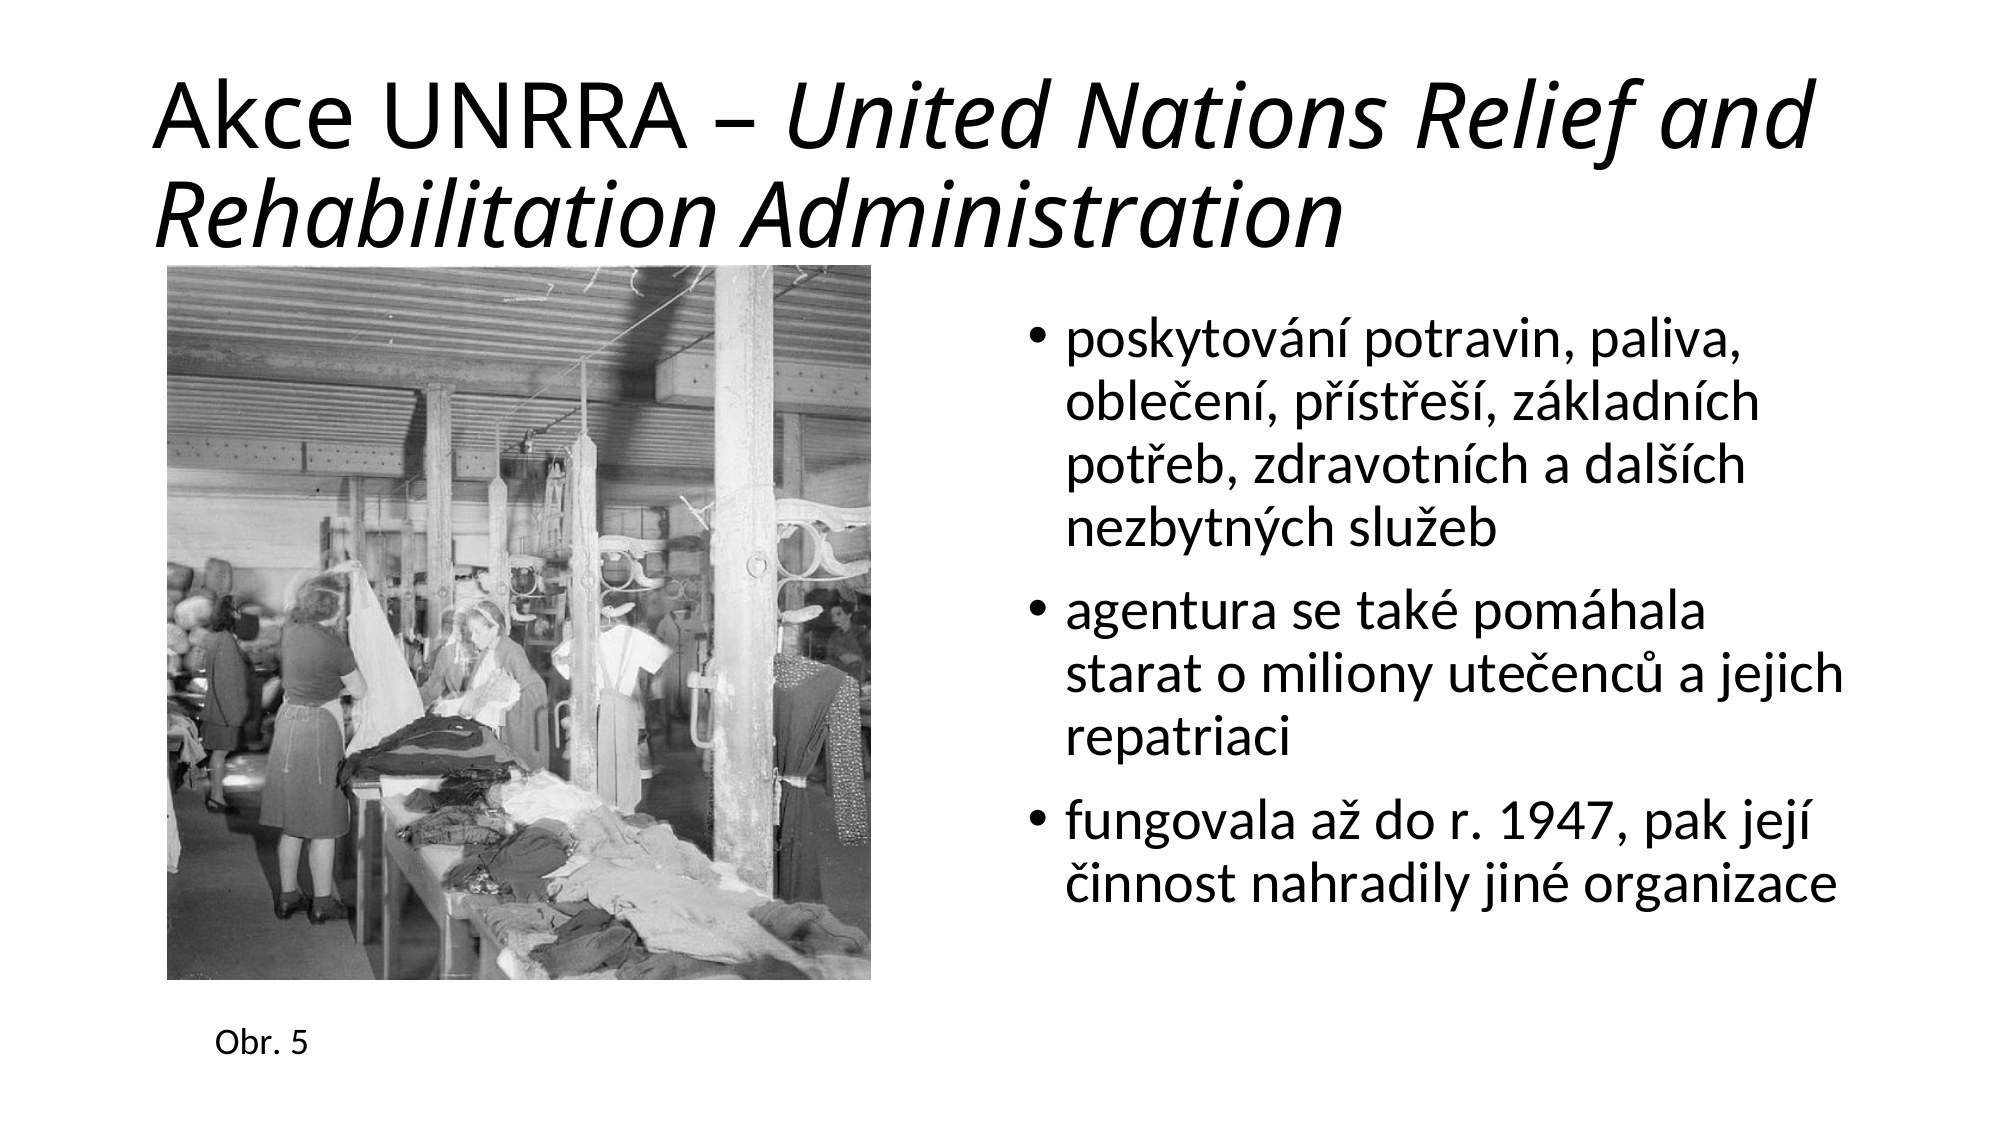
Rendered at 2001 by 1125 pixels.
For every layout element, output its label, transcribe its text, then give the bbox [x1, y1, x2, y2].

text_box [167, 265, 871, 980]
list poskytování potravin, paliva, oblečení, přístřeší, základních potřeb, zdravotních a dalších nezbytných služeb agentura se také pomáhala starat o miliony utečenců a jejich repatriaci fungovala až do r. 1947, pak její činnost nahradily jiné organizace [1012, 299, 1863, 1014]
text_box Obr. 5 [199, 1009, 473, 1115]
title Akce UNRRA – United Nations Relief and Rehabilitation Administration [137, 59, 1863, 278]
